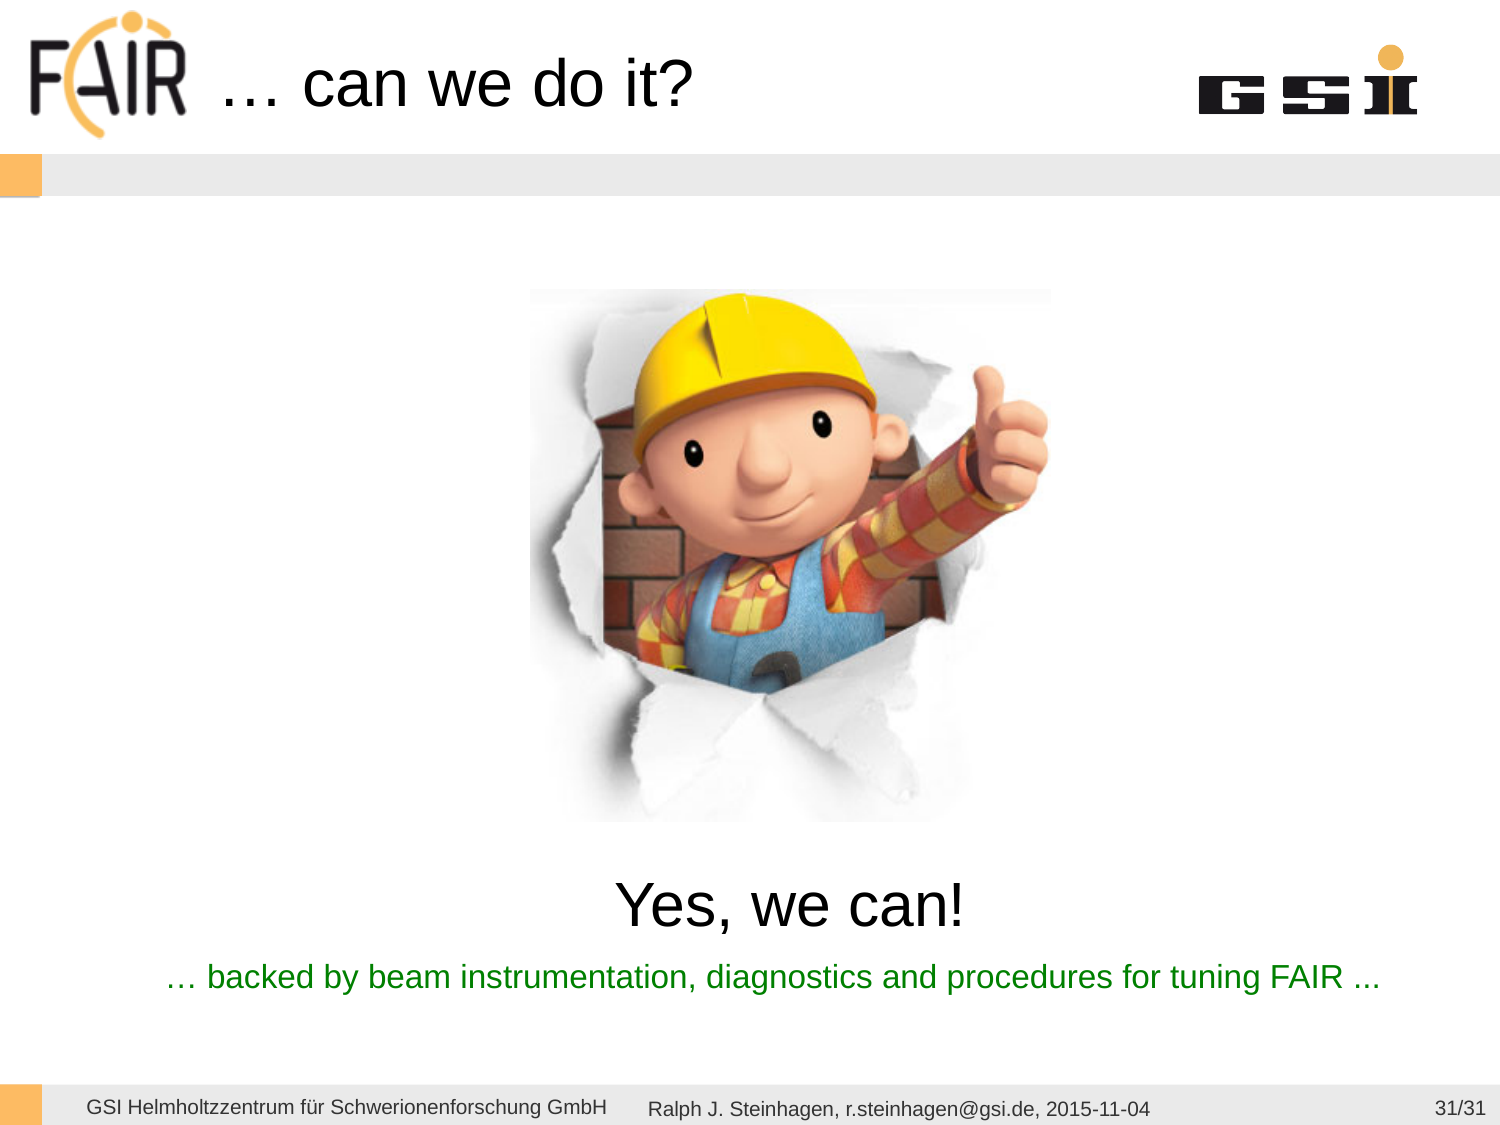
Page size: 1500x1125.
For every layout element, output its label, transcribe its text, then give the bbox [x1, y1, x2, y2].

text_box … backed by beam instrumentation, diagnostics and procedures for tuning FAIR ... [118, 950, 1430, 1003]
picture [530, 289, 1051, 822]
text_box Yes, we can! [569, 862, 1012, 947]
title … can we do it? [217, 20, 1109, 147]
picture [1197, 42, 1419, 117]
picture [30, 9, 187, 141]
